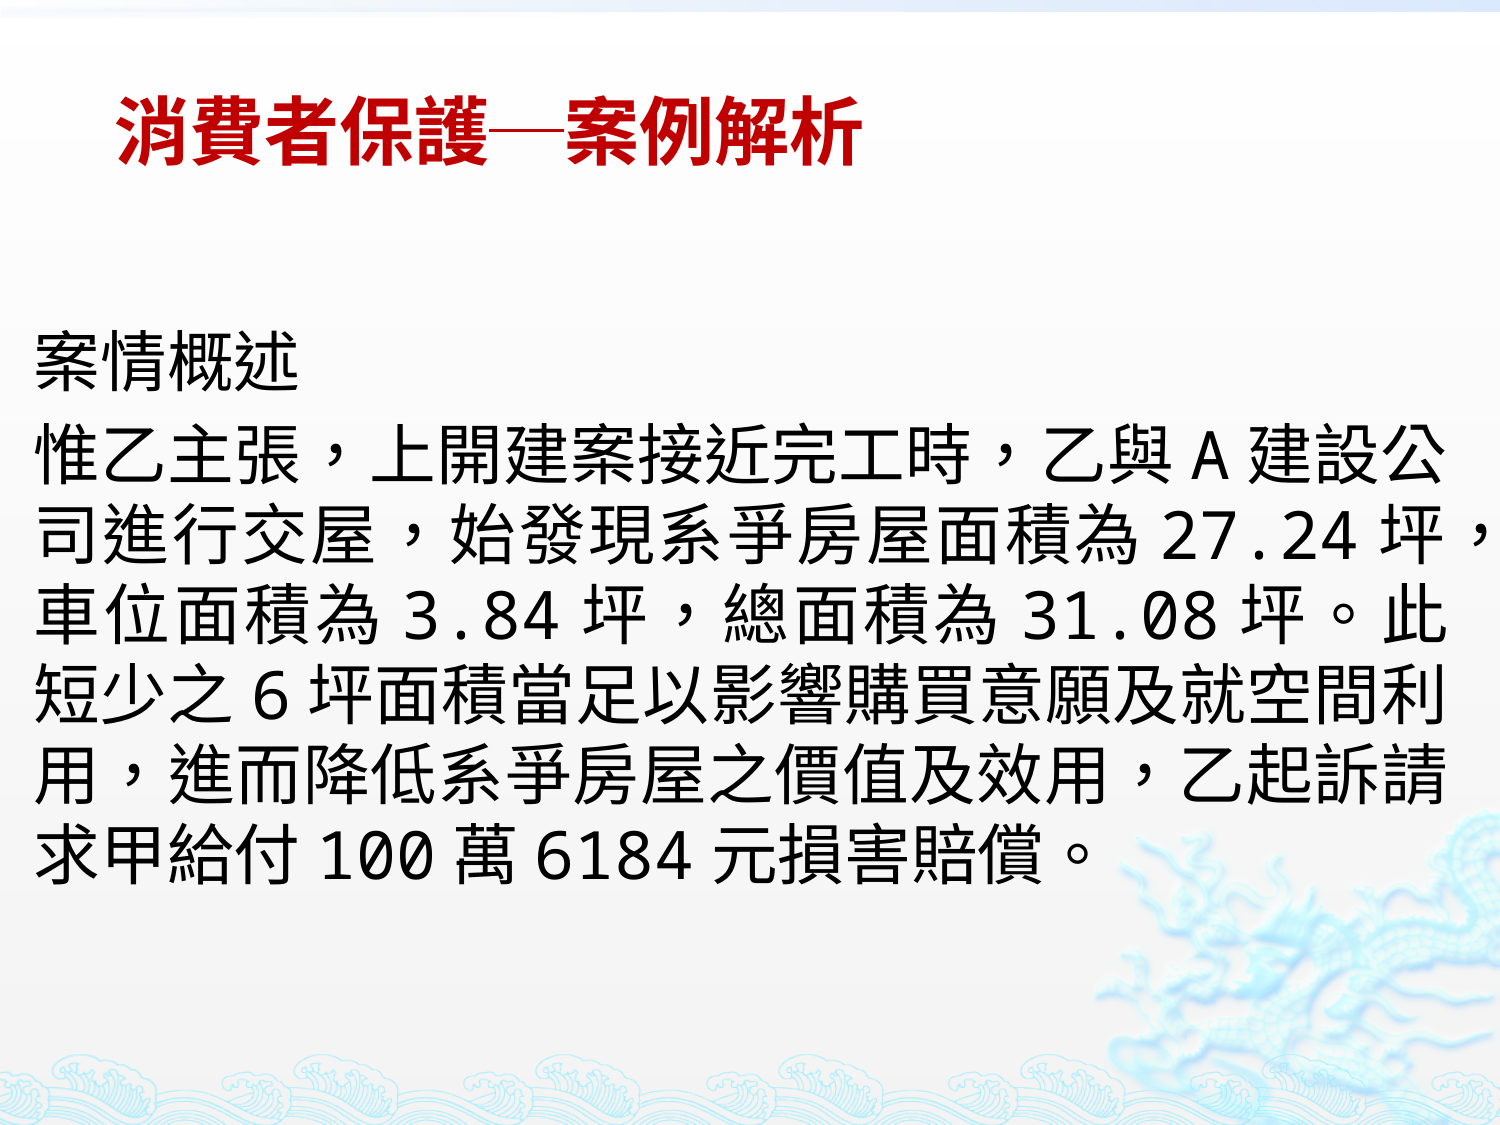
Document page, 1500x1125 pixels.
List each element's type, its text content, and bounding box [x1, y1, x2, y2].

title 消費者保護─案例解析 [99, 37, 1475, 313]
list 案情概述 惟乙主張，上開建案接近完工時，乙與A建設公司進行交屋，始發現系爭房屋面積為27.24坪，車位面積為3.84坪，總面積為31.08坪。此短少之6坪面積當足以影響購買意願及就空間利用，進而降低系爭房屋之價值及效用，乙起訴請求甲給付100萬6184元損害賠償。 [0, 312, 1463, 783]
picture [0, 806, 1500, 1125]
